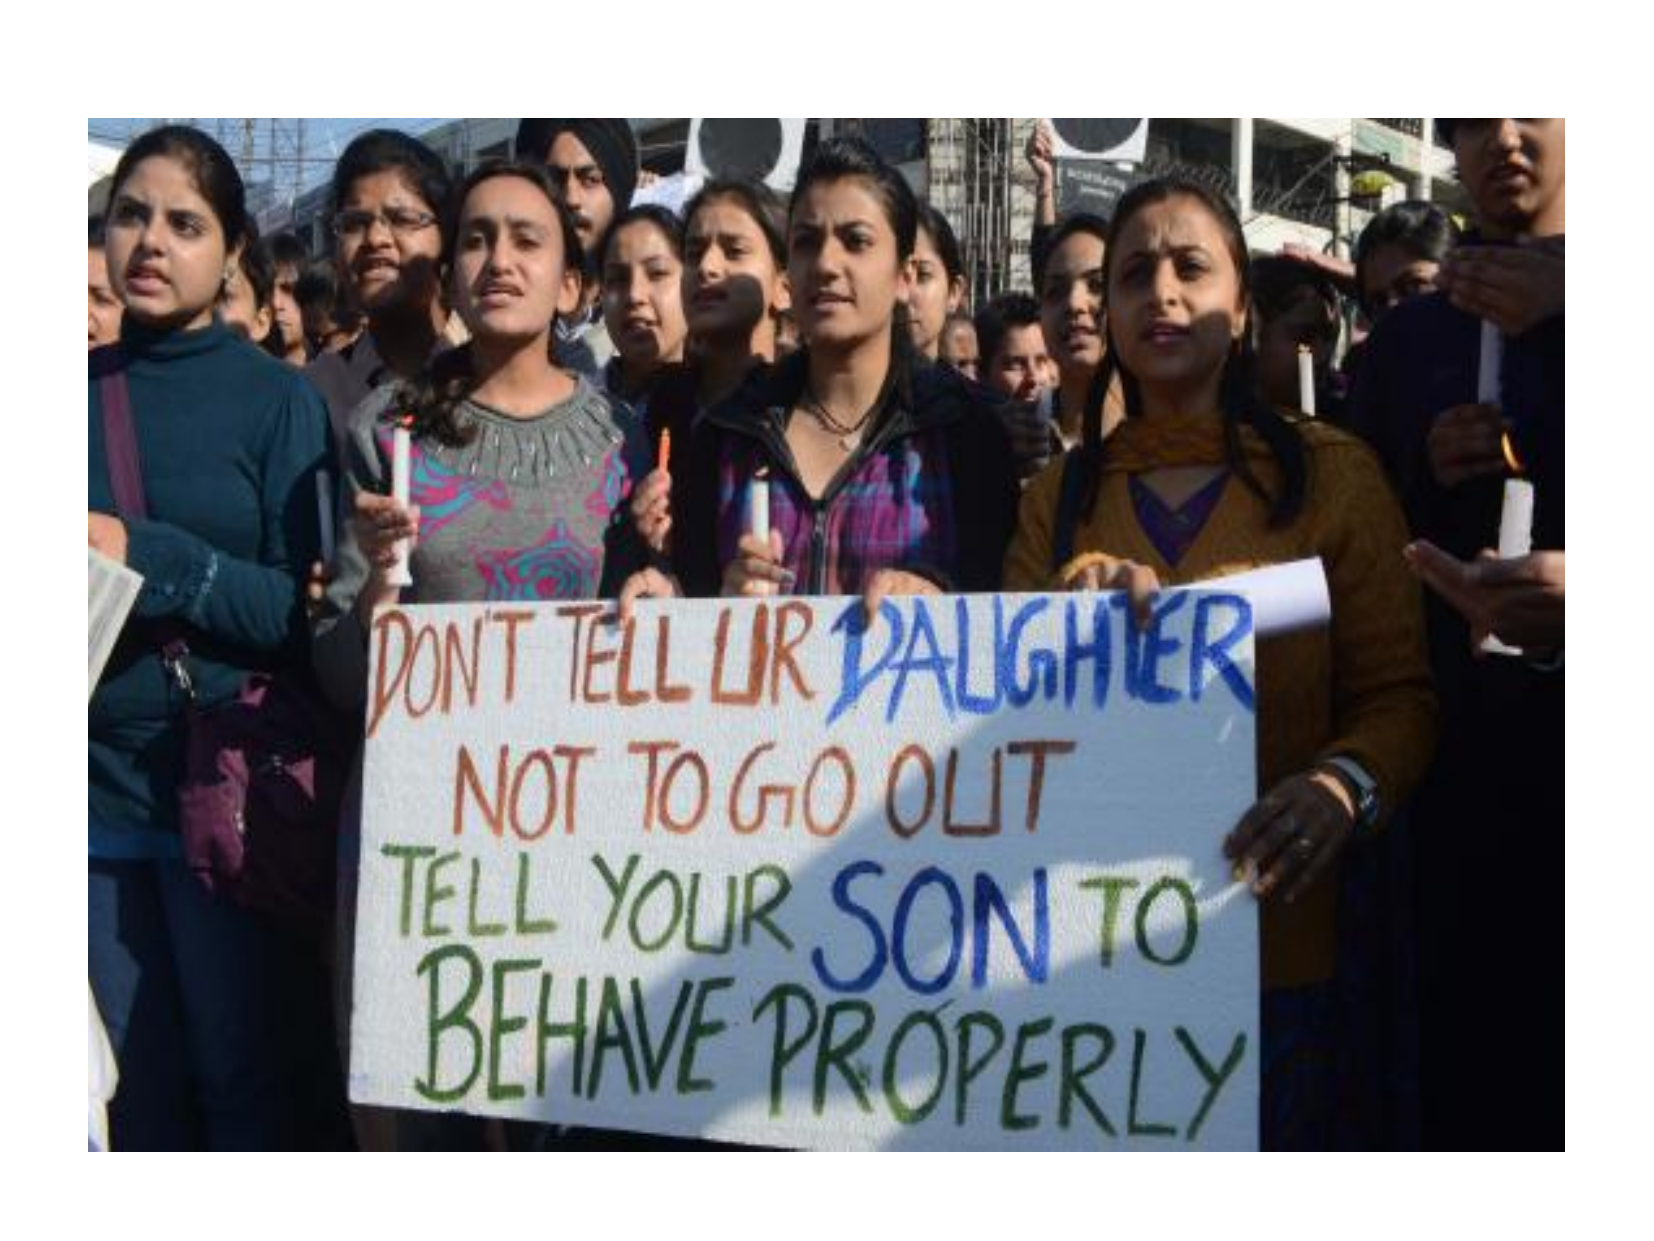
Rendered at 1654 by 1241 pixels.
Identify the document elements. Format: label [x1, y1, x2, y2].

picture [88, 118, 1565, 1152]
